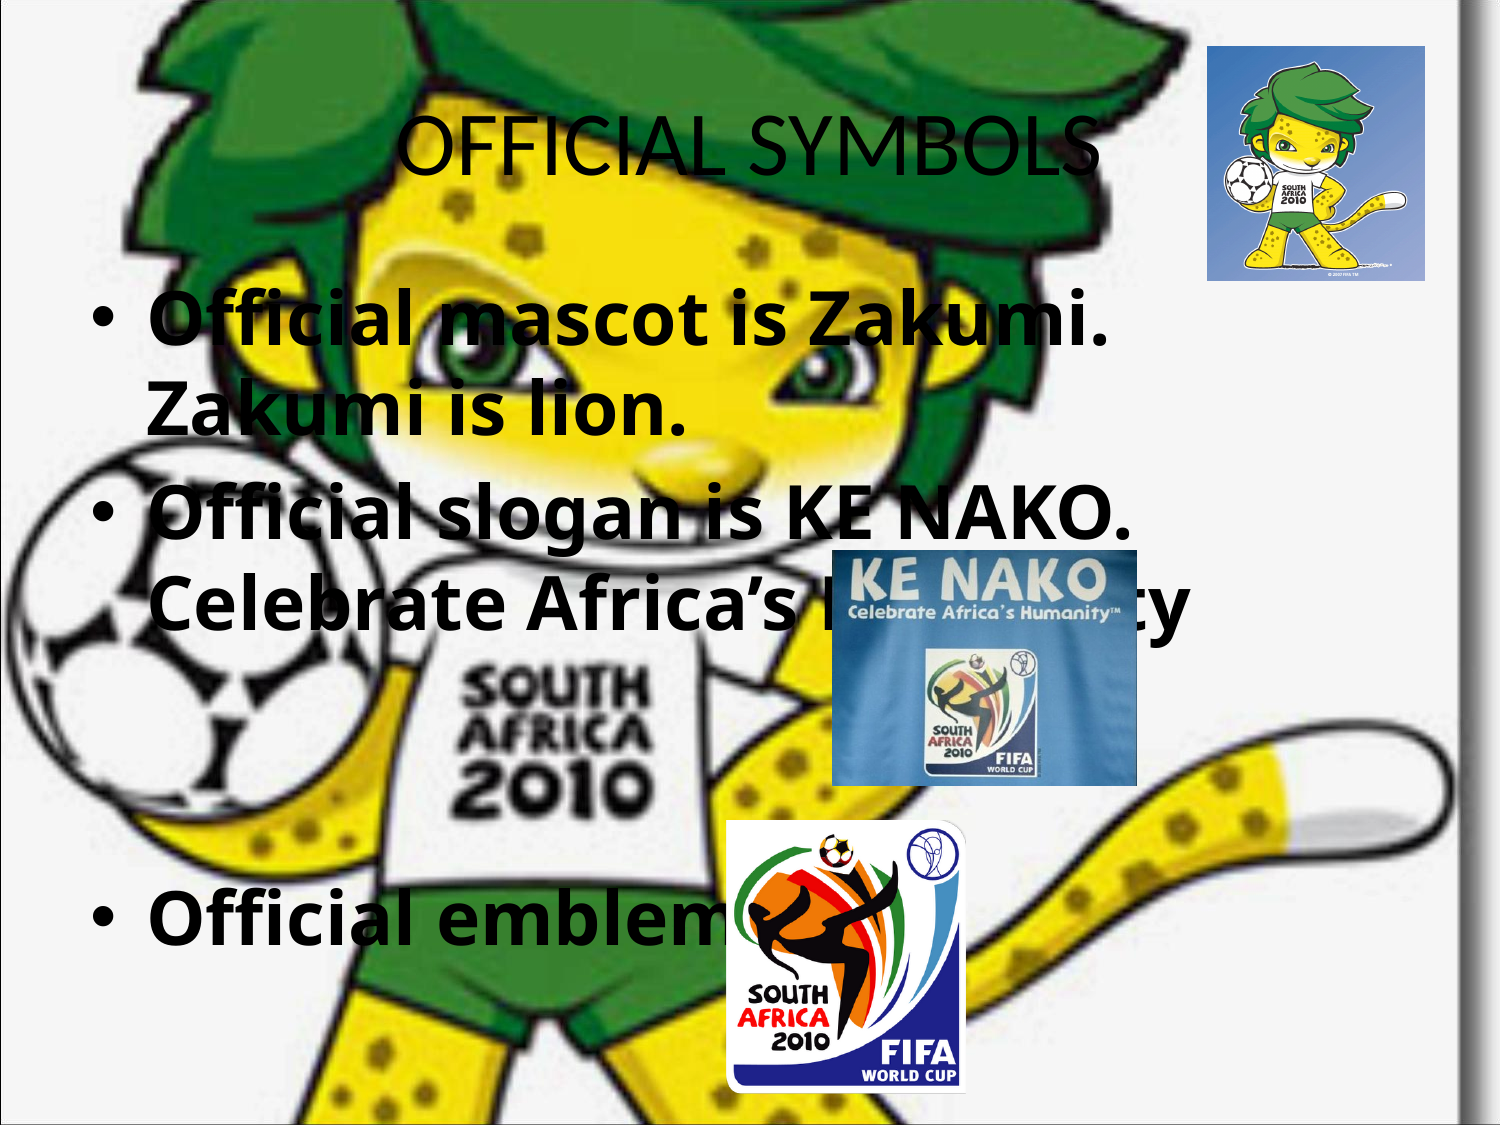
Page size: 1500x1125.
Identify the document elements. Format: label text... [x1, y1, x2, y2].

picture [0, 0, 1500, 1125]
title OFFICIAL SYMBOLS [75, 45, 1425, 233]
list Official mascot is Zakumi. Zakumi is lion. Official slogan is KE NAKO. Celebrate Africa’s Humanity Official emblem. [75, 262, 1425, 1005]
